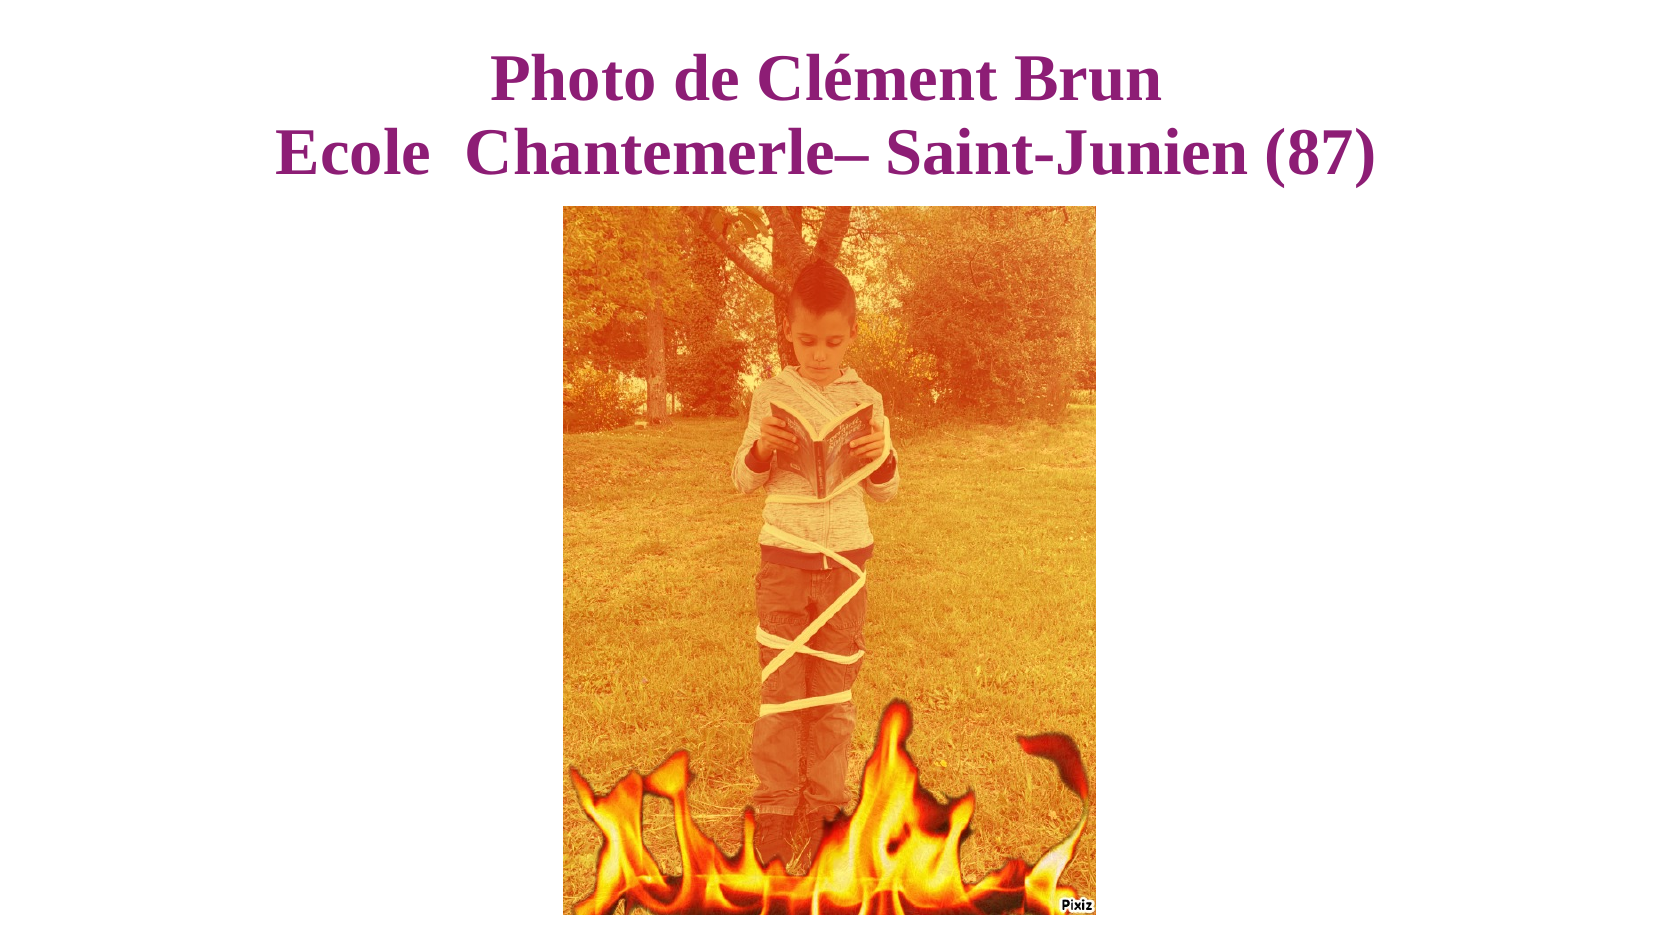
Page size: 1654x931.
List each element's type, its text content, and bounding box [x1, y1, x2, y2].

picture [563, 206, 1096, 916]
title Photo de Clément Brun Ecole Chantemerle– Saint-Junien (87) [82, 37, 1571, 193]
